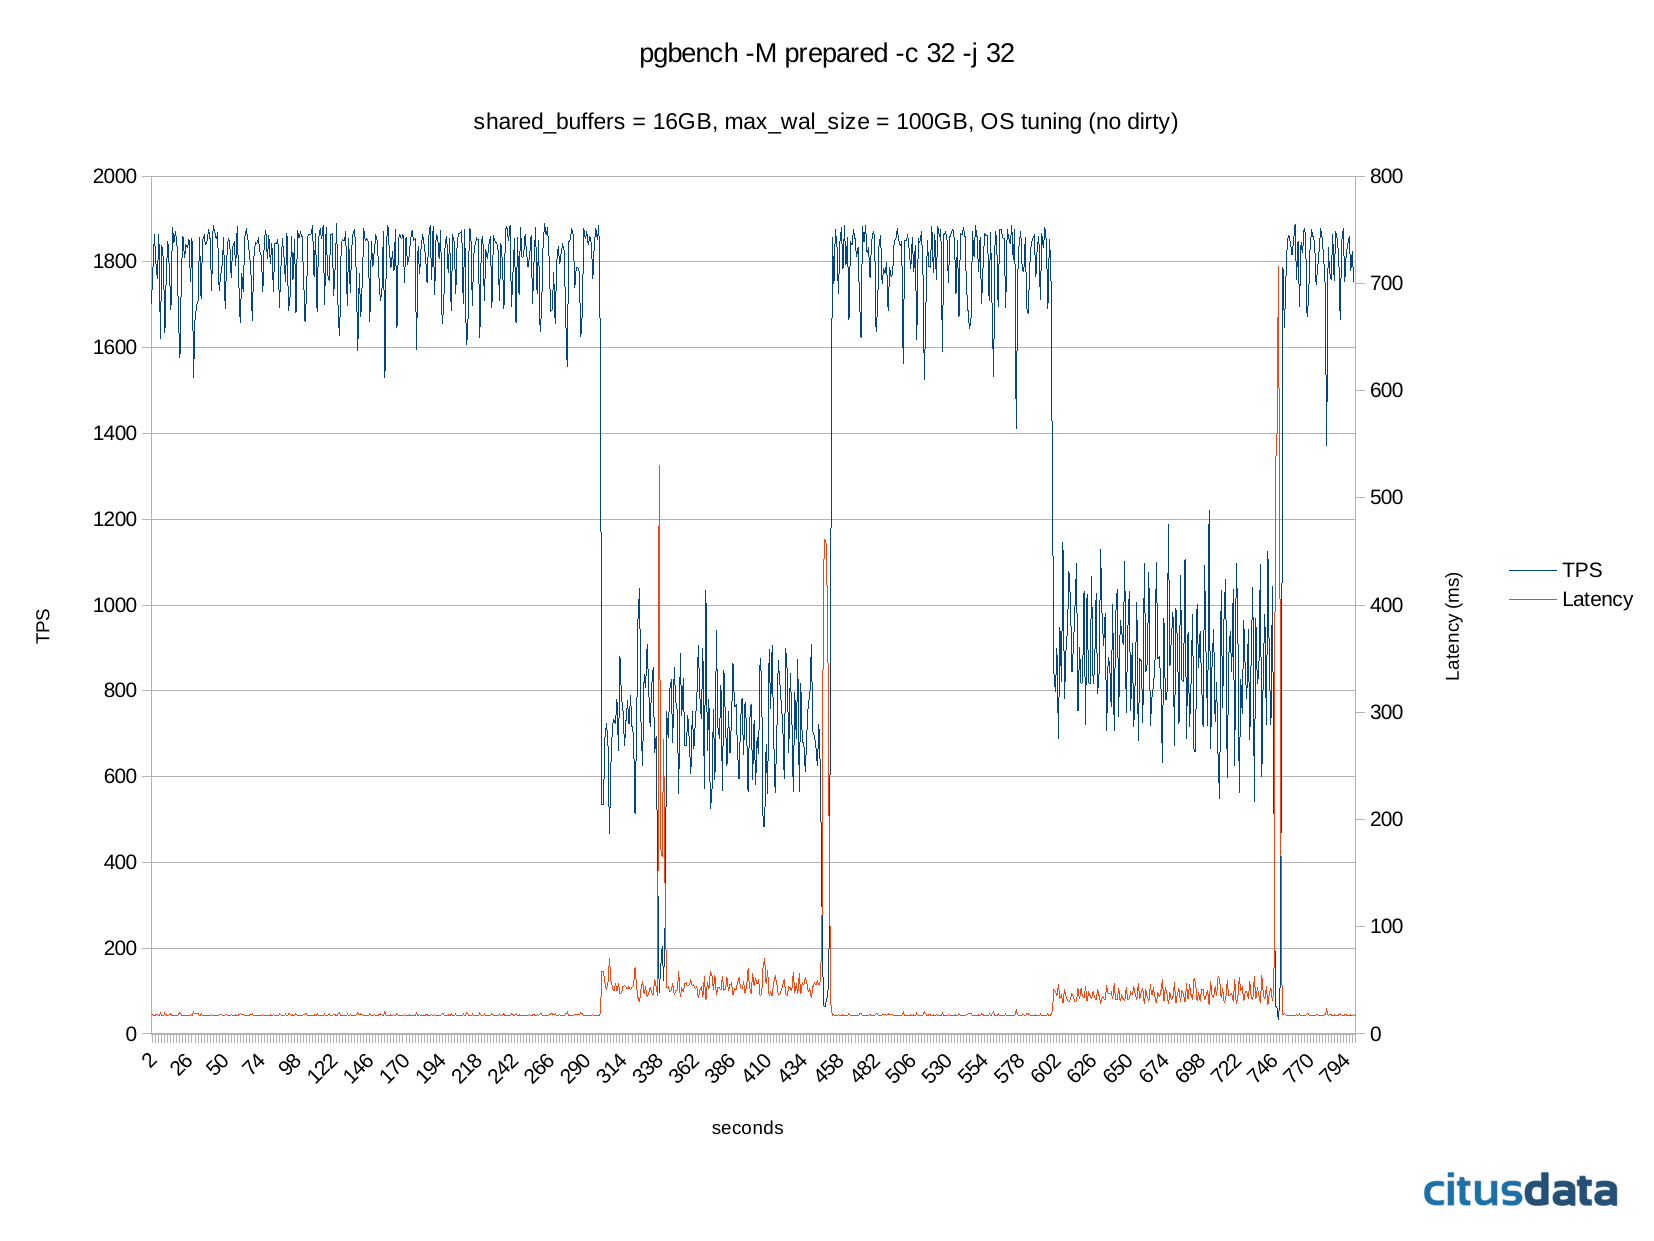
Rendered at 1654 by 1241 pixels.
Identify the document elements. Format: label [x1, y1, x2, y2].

picture [1420, 1171, 1622, 1209]
chart [0, 0, 1654, 1171]
